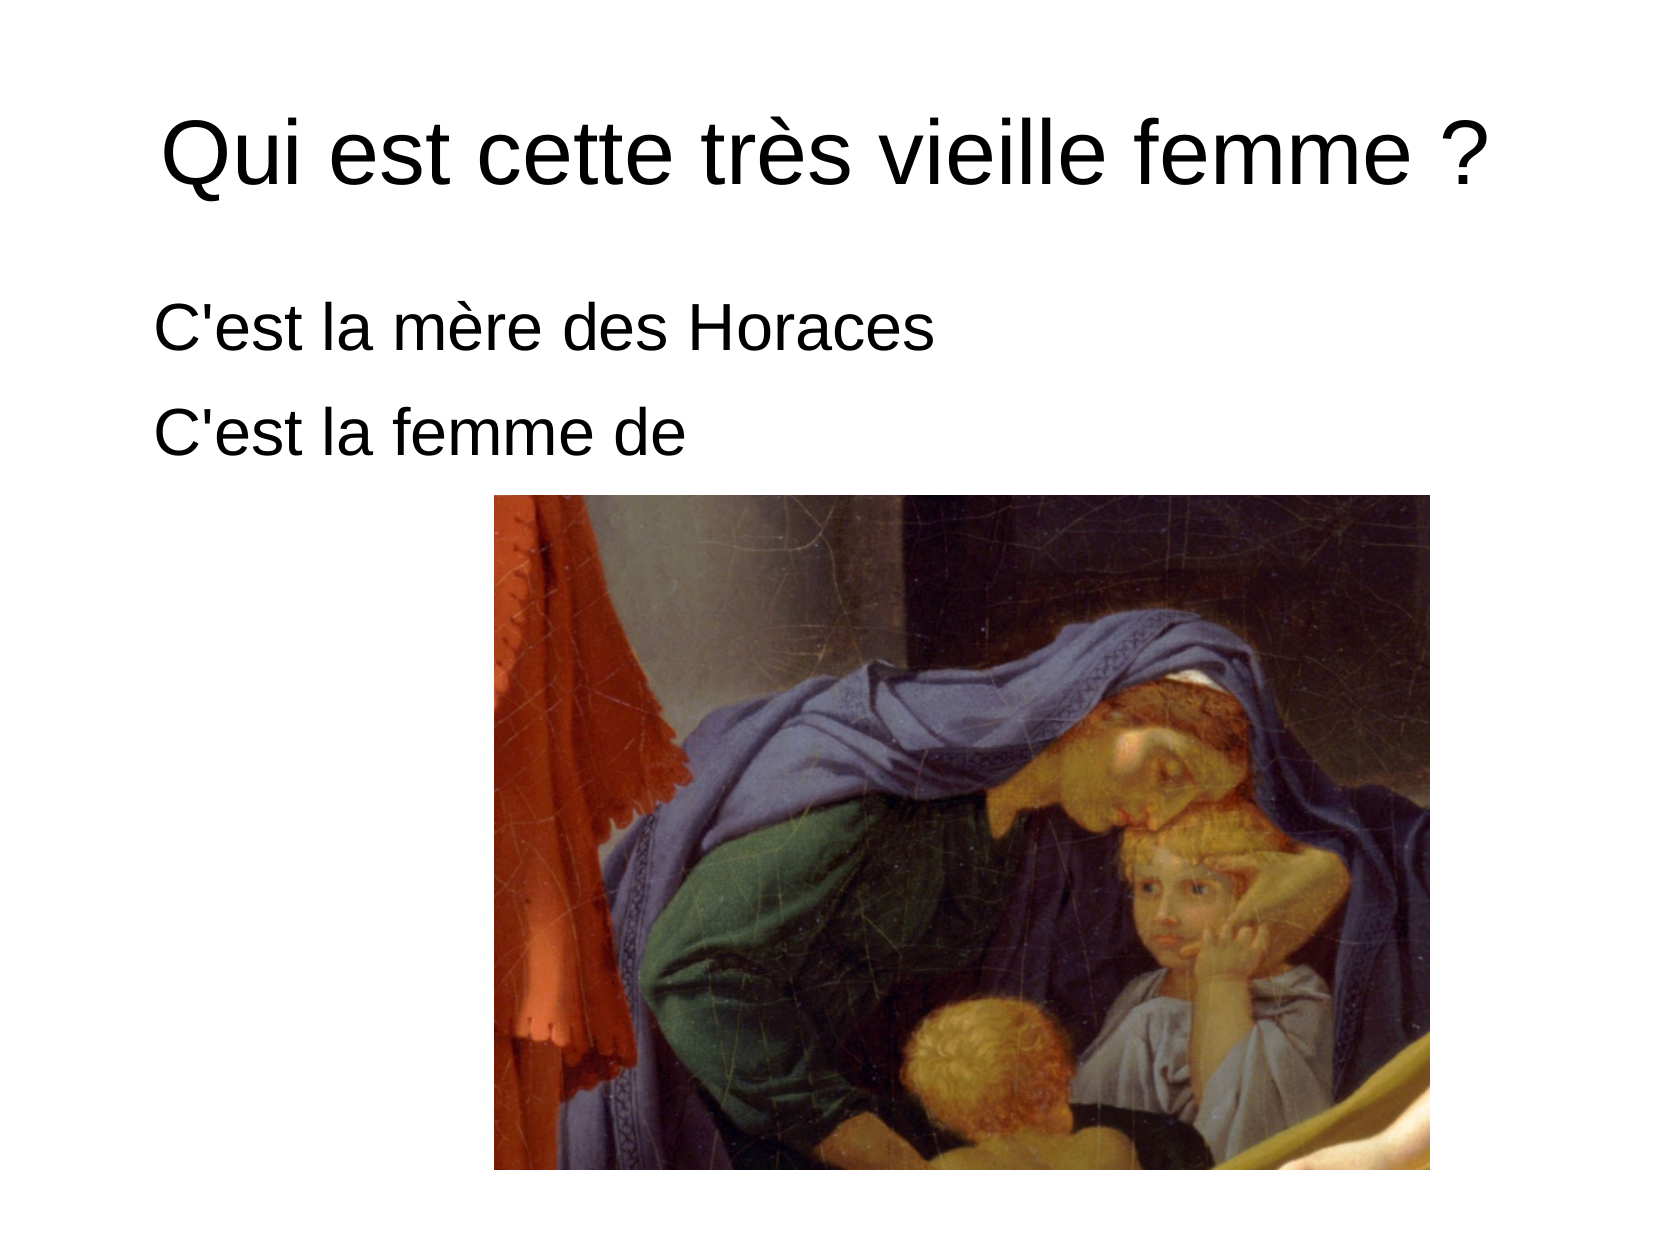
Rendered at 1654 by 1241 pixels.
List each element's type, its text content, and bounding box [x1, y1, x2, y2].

picture [494, 495, 1430, 1170]
title Qui est cette très vieille femme ? [82, 49, 1571, 257]
list C'est la mère des Horaces C'est la femme de [82, 290, 1571, 1109]
